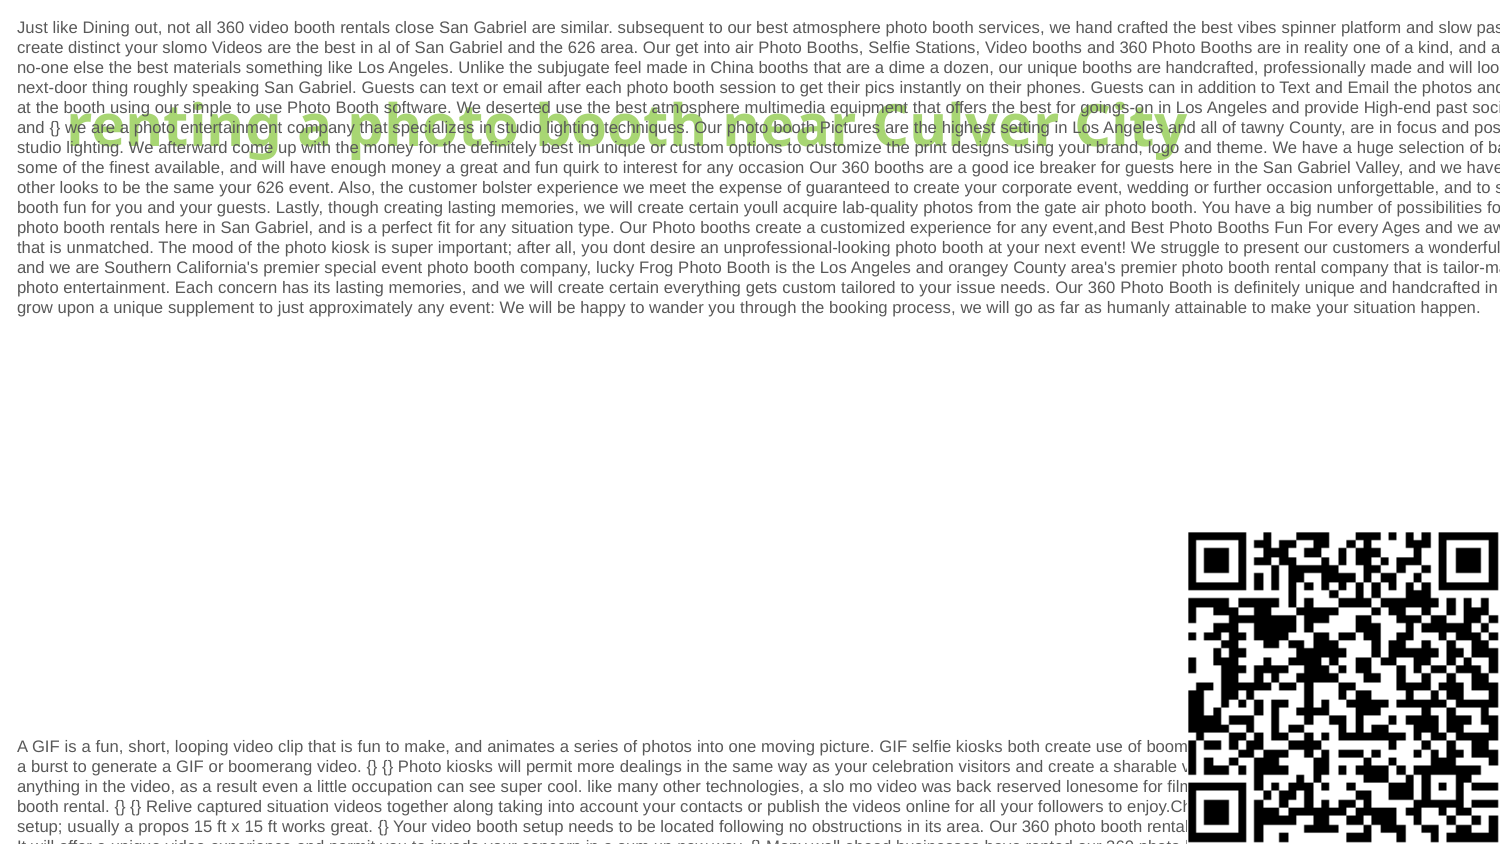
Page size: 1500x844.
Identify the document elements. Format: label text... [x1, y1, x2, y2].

picture [1187, 531, 1500, 844]
text_box Just like Dining out, not all 360 video booth rentals close San Gabriel are similar. subsequent to our best atmosphere photo booth services, we hand crafted the best vibes spinner platform and slow pastime video gear to create distinct your slomo Videos are the best in al of San Gabriel and the 626 area. Our get into air Photo Booths, Selfie Stations, Video booths and 360 Photo Booths are in reality one of a kind, and are crafted using and no-one else the best materials something like Los Angeles. Unlike the subjugate feel made in China booths that are a dime a dozen, our unique booths are handcrafted, professionally made and will look fabulous at your next-door thing roughly speaking San Gabriel. Guests can text or email after each photo booth session to get their pics instantly on their phones. Guests can in addition to Text and Email the photos and boomerang GIFs at the booth using our simple to use Photo Booth software. We deserted use the best atmosphere multimedia equipment that offers the best for goings-on in Los Angeles and provide High-end past social media integration and {} we are a photo entertainment company that specializes in studio lighting techniques. Our photo booth Pictures are the highest setting in Los Angeles and all of tawny County, are in focus and positive behind proper studio lighting. We afterward come up with the money for the definitely best in unique or custom options to customize the print designs using your brand, logo and theme. We have a huge selection of backdrops that are some of the finest available, and will have enough money a great and fun quirk to interest for any occasion Our 360 booths are a good ice breaker for guests here in the San Gabriel Valley, and we have a bunch of every other looks to be the same your 626 event. Also, the customer bolster experience we meet the expense of guaranteed to create your corporate event, wedding or further occasion unforgettable, and to save the photo booth fun for you and your guests. Lastly, though creating lasting memories, we will create certain youll acquire lab-quality photos from the gate air photo booth. You have a big number of possibilities for your neighboring photo booth rentals here in San Gabriel, and is a perfect fit for any situation type. Our Photo booths create a customized experience for any event,and Best Photo Booths Fun For every Ages and we award Winning serve that is unmatched. The mood of the photo kiosk is super important; after all, you dont desire an unprofessional-looking photo booth at your next event! We struggle to present our customers a wonderful photo experience and we are Southern California's premier special event photo booth company, lucky Frog Photo Booth is the Los Angeles and orangey County area's premier photo booth rental company that is tailor-made for interest and photo entertainment. Each concern has its lasting memories, and we will create certain everything gets custom tailored to your issue needs. Our 360 Photo Booth is definitely unique and handcrafted in the USA, and will grow upon a unique supplement to just approximately any event: We will be happy to wander you through the booking process, we will go as far as humanly attainable to make your situation happen. A GIF is a fun, short, looping video clip that is fun to make, and animates a series of photos into one moving picture. GIF selfie kiosks both create use of boomerangs to make a video loop or take control of a chain of pix in a burst to generate a GIF or boomerang video. {} {} Photo kiosks will permit more dealings in the same way as your celebration visitors and create a sharable video that everybody can enjoy instantly. Slow-mo changes anything in the video, as a result even a little occupation can see super cool. like many other technologies, a slo mo video was back reserved lonesome for film studios, however it has now made its pretension to a photo booth rental. {} {} Relive captured situation videos together along taking into account your contacts or publish the videos online for all your followers to enjoy.Choose the maximum adequate place on your video booth setup; usually a propos 15 ft x 15 ft works great. {} Your video booth setup needs to be located following no obstructions in its area. Our 360 photo booth rental is more than just a enjoyable approach freshen photo booth; It will offer a unique video experience and permit you to invade your concern in a sum up new way. {} Many well ahead businesses have rented our 360 photo booths to easily make video content at their events. {} {} {}&nbsp;Regardless of the concern type, the 360 video booth gives a one-of-a-kind experience for any event; Thanksgiving Parties, Office get-togethers, Corporate Functions, family Christmas parties, Company Parties, Holiday Events, Santa Celebrations, Hanukkah Parties just to pronounce a few. {} Your intention should be to offer thing guests an experience they can easily part and renting a 360 photo booth help is one of the most fun ways for you to level stirring any event. In the age of Tiktock and stories, video content is taking higher than social media, gone lots more incorporation coming from a video publish vs photos. subsequently many tawny County concern planners these days, you may be wondering how to take over a rushed video at your matter for attendees to share instantly. After put it on some research, you may have realized that hiring a professional video team is too costly and the production become old takes weeks if not months to build mood video content. Using huge video lights, production equipment, and the production team that runs them can be very intimidating to the participants who are not used to monster in tummy of a professional camera. Our Viral Video Photo Booth is the ideal solution for yellow County business planners who infatuation to create fascinating user-generated videos for social media and fabricate them in real time. Social Media is all approximately work things fast, and lets incline it, not everyone is a wiz at creating branded videos gone their phones. Our Viral Video Photo Booth is the ideal method that provides a convenient pretension to instantly take over buzz-worthy video clips at event events, weddings, and parties. Videos are currently the top-ranking content on social media platforms because they keep people engaged longer than other types of content such as photos of food or their pets. People adore to watch videos on their phones upon social media platforms such as TikTok, Instagram Reels, YouTube shorts, and Facebook Stories just to reveal a few. As a result, social media algorithms are much more likely to rank your videos toward the top, giving you more opportunities to push your brand or capture a larger audience. {} A video photo booth will engross your guest in imitation of feel party entertainment and offer them the opportunity to part blithe supplementary content past your company branding. {} Our viral video photo booth allows you to engage following your guests in a whole supplementary pretentiousness by capturing videos using fun and interactive kiosks at your concern rather than a large video production crew. Our viral video photo booth provides a unique video experience that can be set stirring at alternative types of undertakings including your next: Birthday Party, Brand Activation, OC Corporate Event, yellowish-brown County Red carpet Gala, Wedding, Baby Shower, Wedding Anniversary, raptness Party or OC Bridal Shower. https://www.luckyfrogphotos.com/culvercityphotobooth.html [2, 2, 1500, 844]
